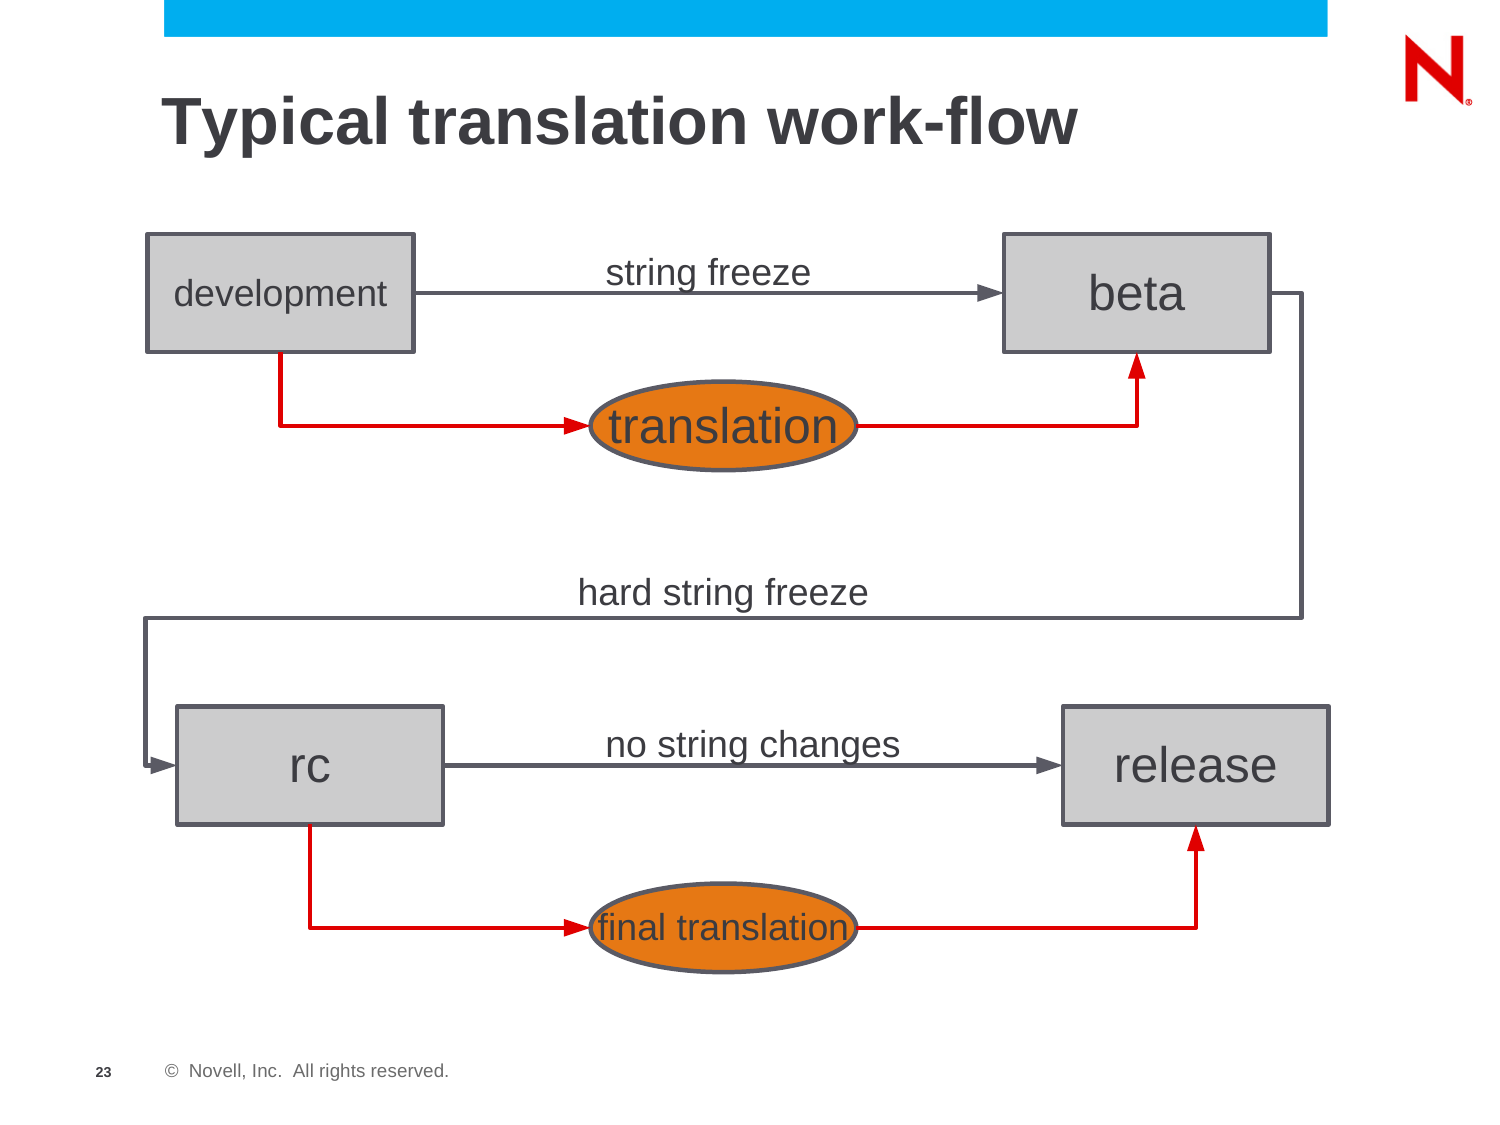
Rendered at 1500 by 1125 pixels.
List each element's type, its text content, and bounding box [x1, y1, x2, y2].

text_box rc [177, 706, 443, 825]
text_box beta [1003, 233, 1270, 353]
text_box final translation [590, 883, 857, 973]
text_box development [147, 233, 414, 353]
picture [1403, 32, 1473, 107]
text_box release [1062, 706, 1329, 825]
title Typical translation work-flow [161, 41, 1383, 205]
text_box translation [590, 381, 857, 471]
